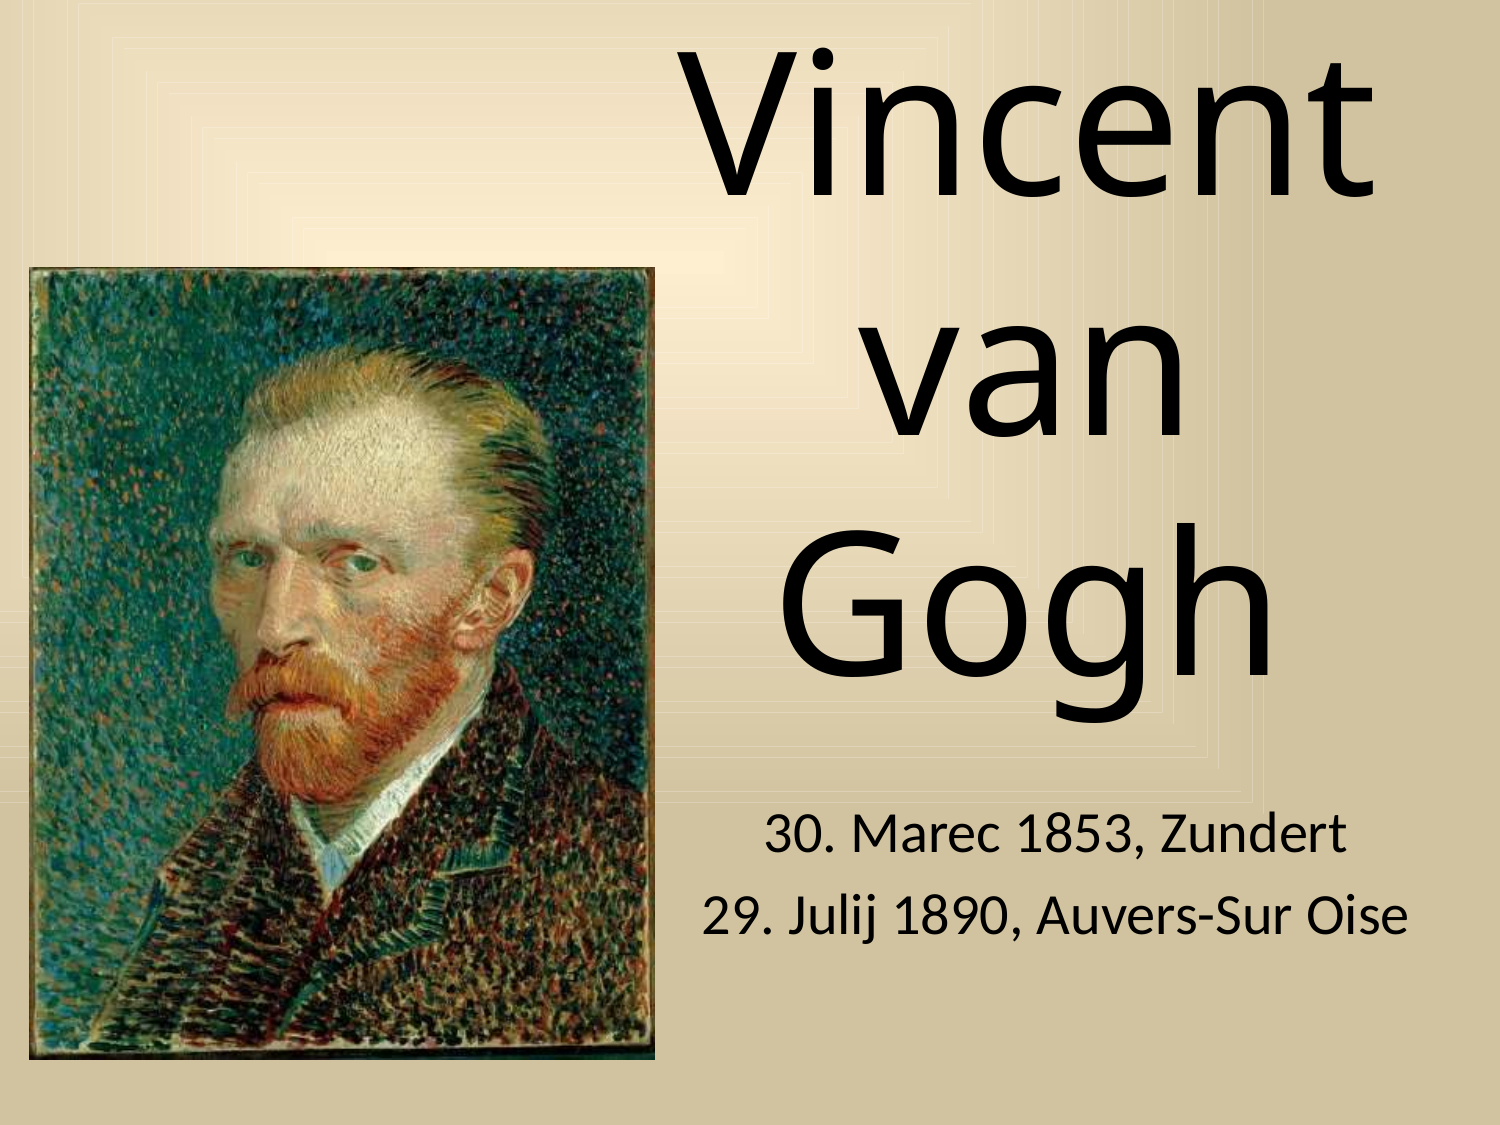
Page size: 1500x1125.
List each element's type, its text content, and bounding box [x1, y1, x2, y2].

title Vincent van Gogh [643, 7, 1412, 705]
picture [29, 267, 655, 1060]
subtitle 30. Marec 1853, Zundert 29. Julij 1890, Auvers-Sur Oise [654, 786, 1458, 1063]
